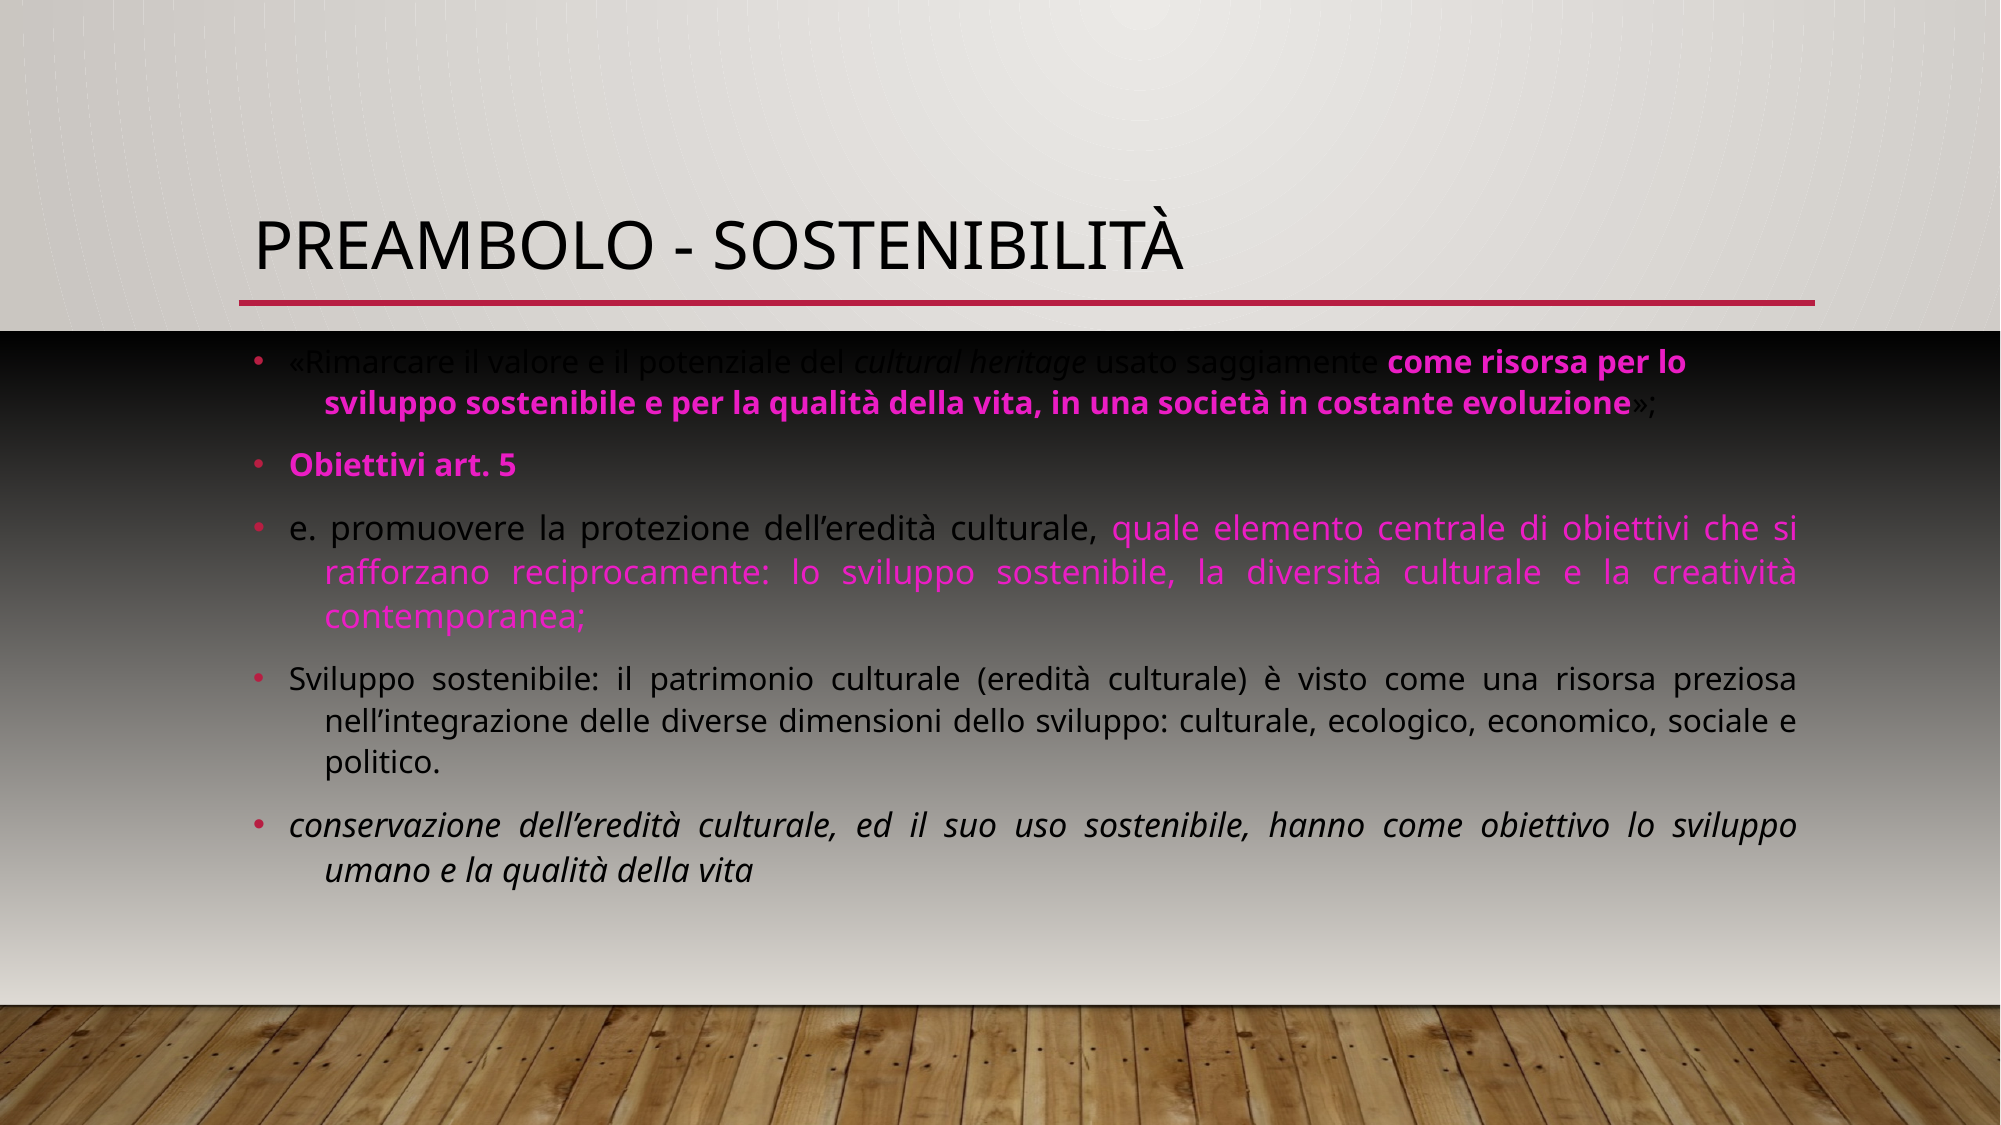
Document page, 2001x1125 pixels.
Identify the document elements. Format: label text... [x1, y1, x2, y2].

title Preambolo - Sostenibilità [238, 131, 1814, 305]
list «Rimarcare il valore e il potenziale del cultural heritage usato saggiamente come risorsa per lo sviluppo sostenibile e per la qualità della vita, in una società in costante evoluzione»; Obiettivi art. 5 e. promuovere la protezione dell’eredità culturale, quale elemento centrale di obiettivi che si rafforzano reciprocamente: lo sviluppo sostenibile, la diversità culturale e la creatività contemporanea; Sviluppo sostenibile: il patrimonio culturale (eredità culturale) è visto come una risorsa preziosa nell’integrazione delle diverse dimensioni dello sviluppo: culturale, ecologico, economico, sociale e politico. conservazione dell’eredità culturale, ed il suo uso sostenibile, hanno come obiettivo lo sviluppo umano e la qualità della vita [238, 330, 1814, 897]
